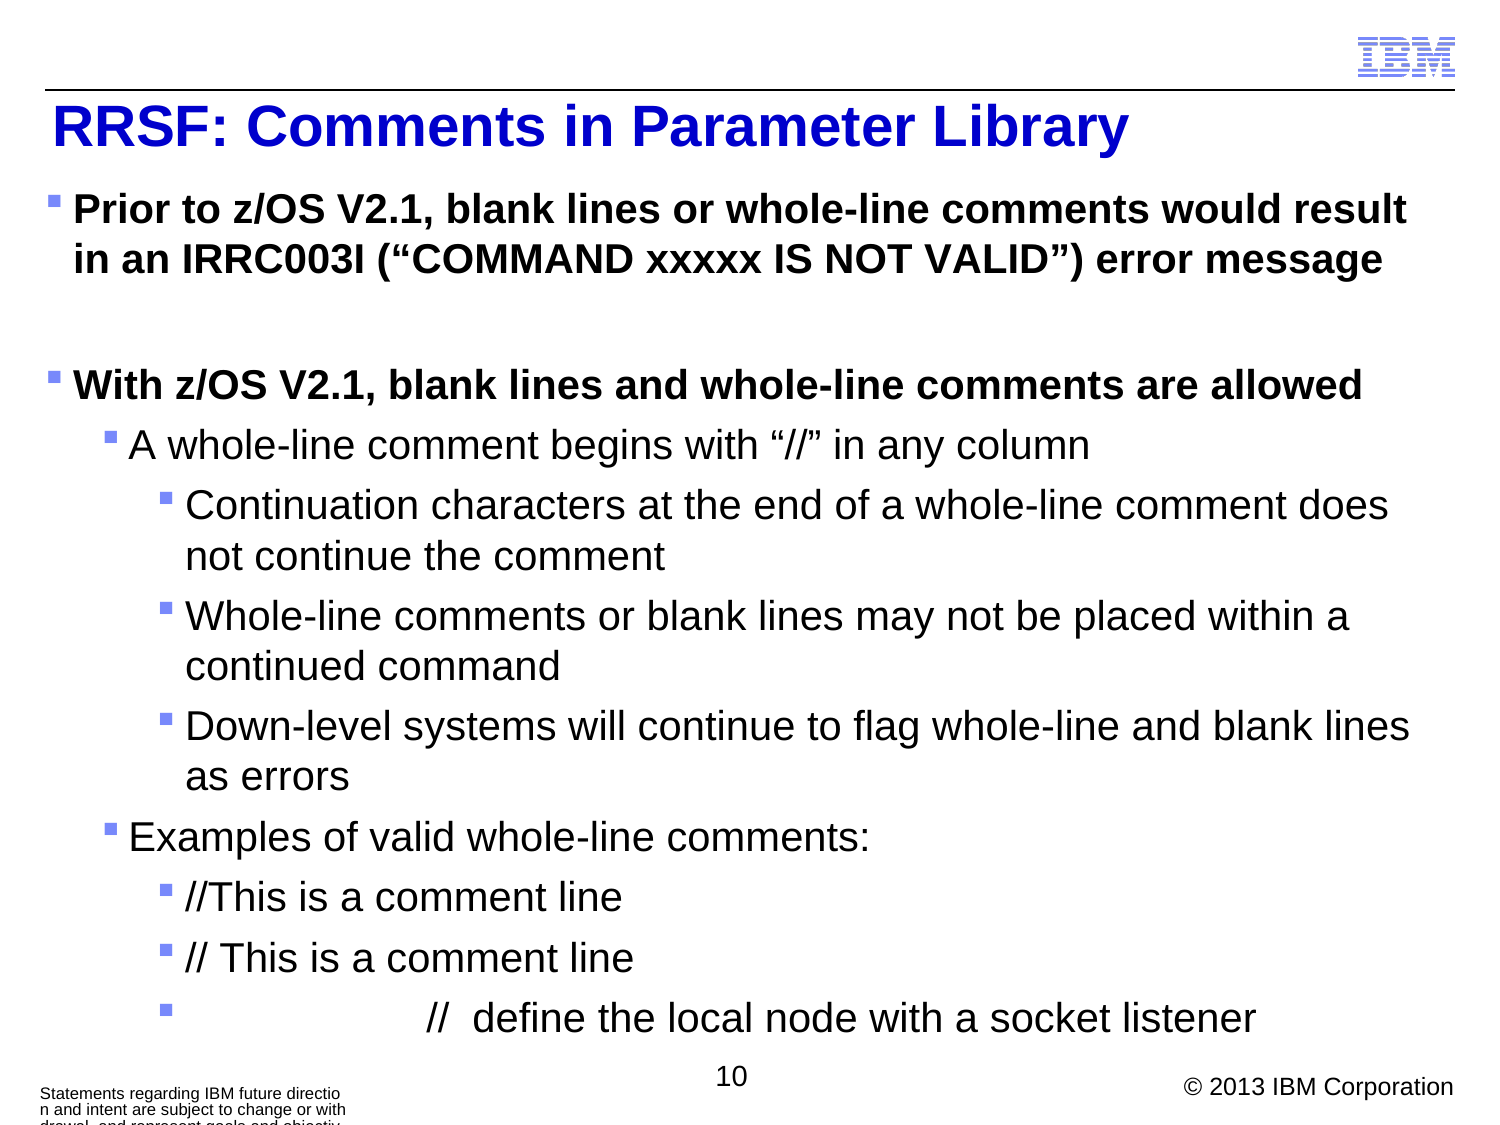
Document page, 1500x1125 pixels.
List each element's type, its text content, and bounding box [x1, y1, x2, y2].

picture [1358, 37, 1455, 67]
title RRSF: Comments in Parameter Library [37, 67, 1463, 173]
list Prior to z/OS V2.1, blank lines or whole-line comments would result in an IRRC003I (“COMMAND xxxxx IS NOT VALID”) error message With z/OS V2.1, blank lines and whole-line comments are allowed A whole-line comment begins with “//” in any column Continuation characters at the end of a whole-line comment does not continue the comment Whole-line comments or blank lines may not be placed within a continued command Down-level systems will continue to flag whole-line and blank lines as errors Examples of valid whole-line comments: //This is a comment line // This is a comment line // define the local node with a socket listener [30, 173, 1464, 1086]
